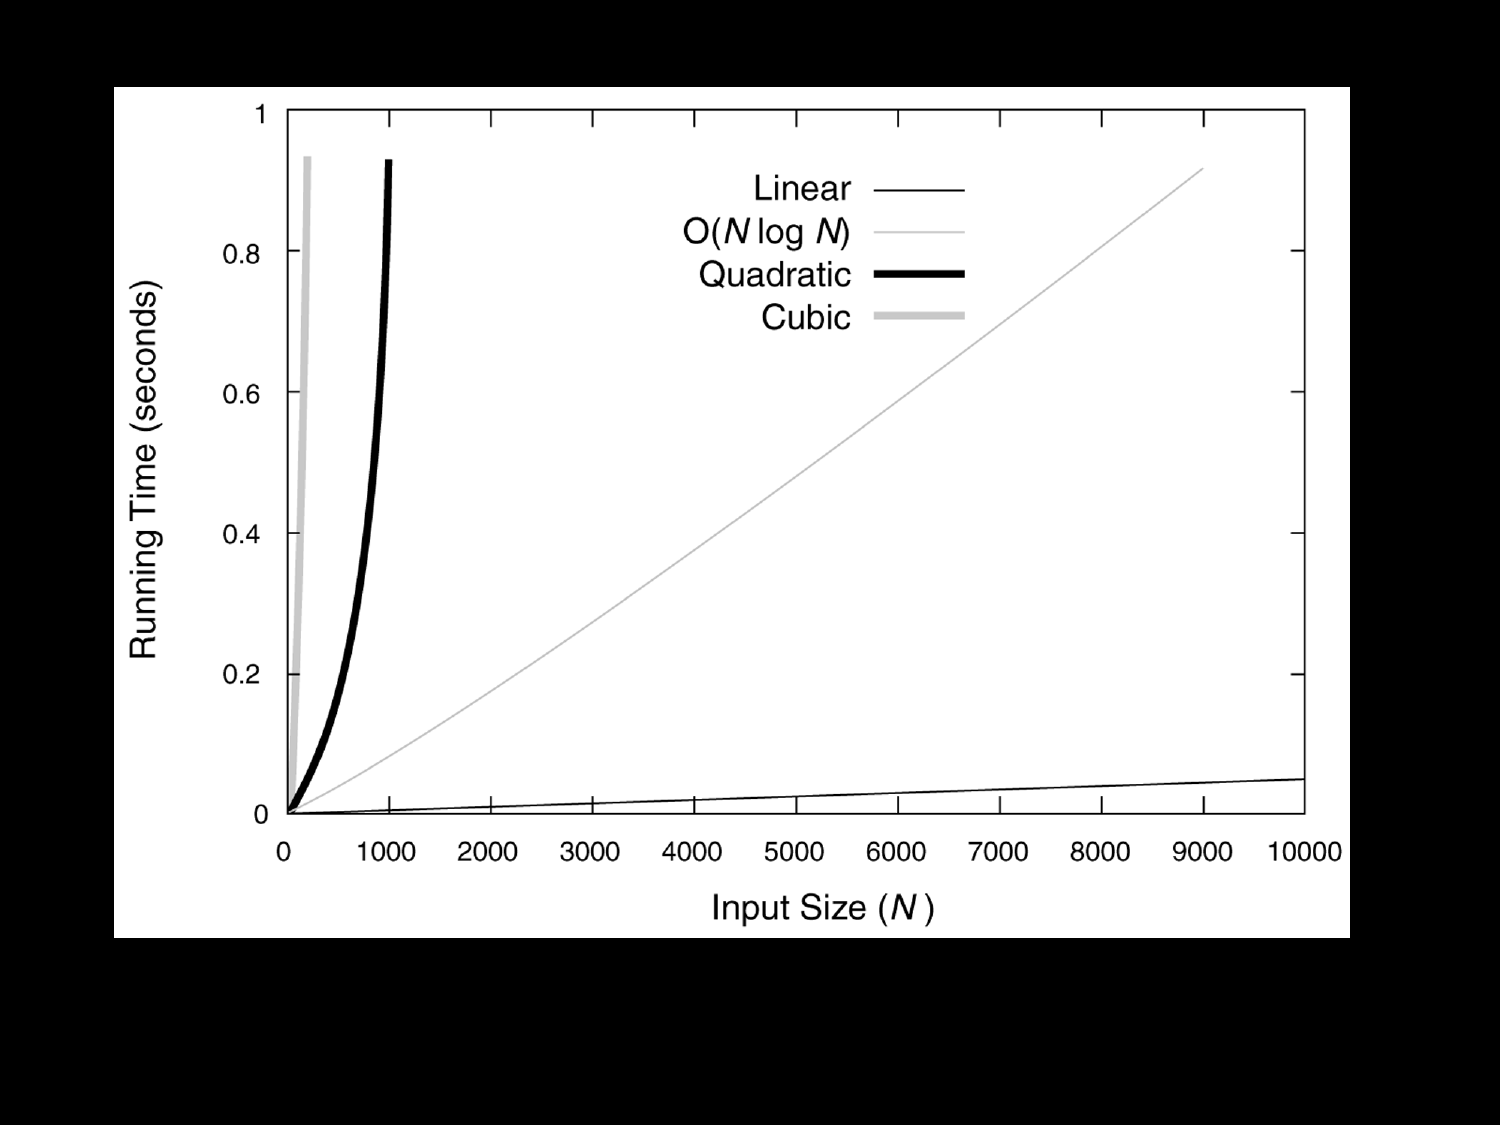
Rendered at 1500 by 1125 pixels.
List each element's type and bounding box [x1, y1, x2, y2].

picture [114, 87, 1351, 938]
